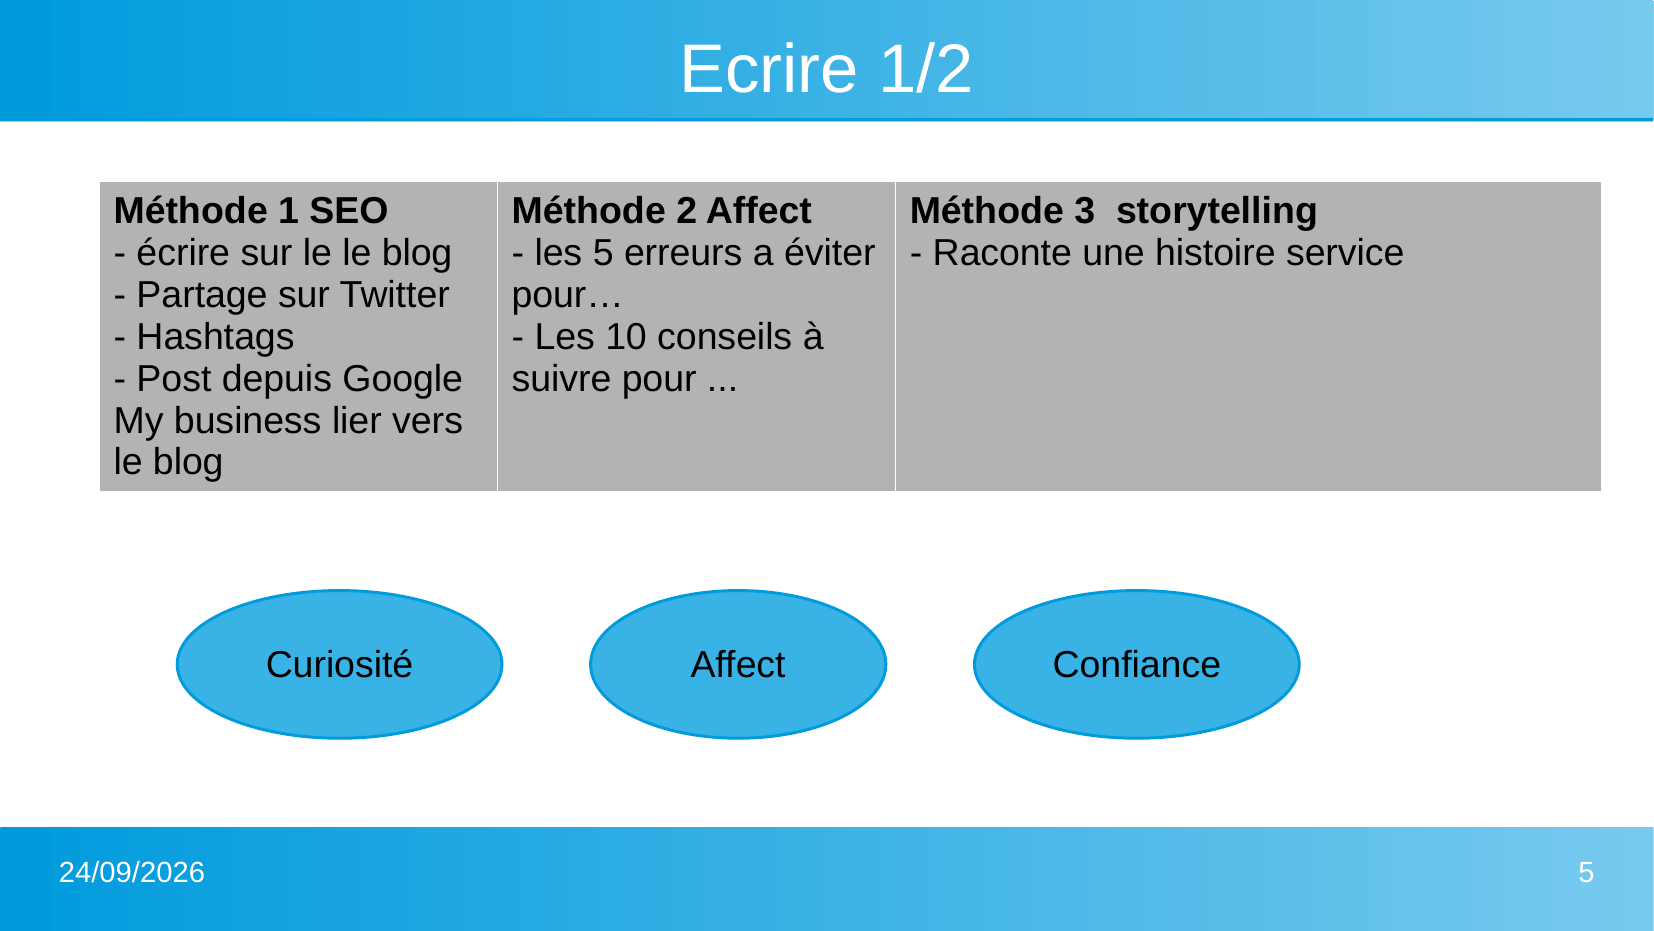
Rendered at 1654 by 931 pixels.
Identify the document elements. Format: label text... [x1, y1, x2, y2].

table_header Méthode 2 Affect - les 5 erreurs a éviter pour… - Les 10 conseils à suivre pour ... [498, 182, 895, 491]
text_box Curiosité [177, 590, 503, 739]
title Ecrire 1/2 [59, 29, 1595, 108]
text_box Affect [590, 590, 886, 739]
table_header Méthode 1 SEO - écrire sur le le blog - Partage sur Twitter - Hashtags - Post depuis Google My business lier vers le blog [100, 182, 497, 491]
text_box Confiance [974, 590, 1300, 739]
table_header Méthode 3 storytelling - Raconte une histoire service [896, 182, 1601, 491]
